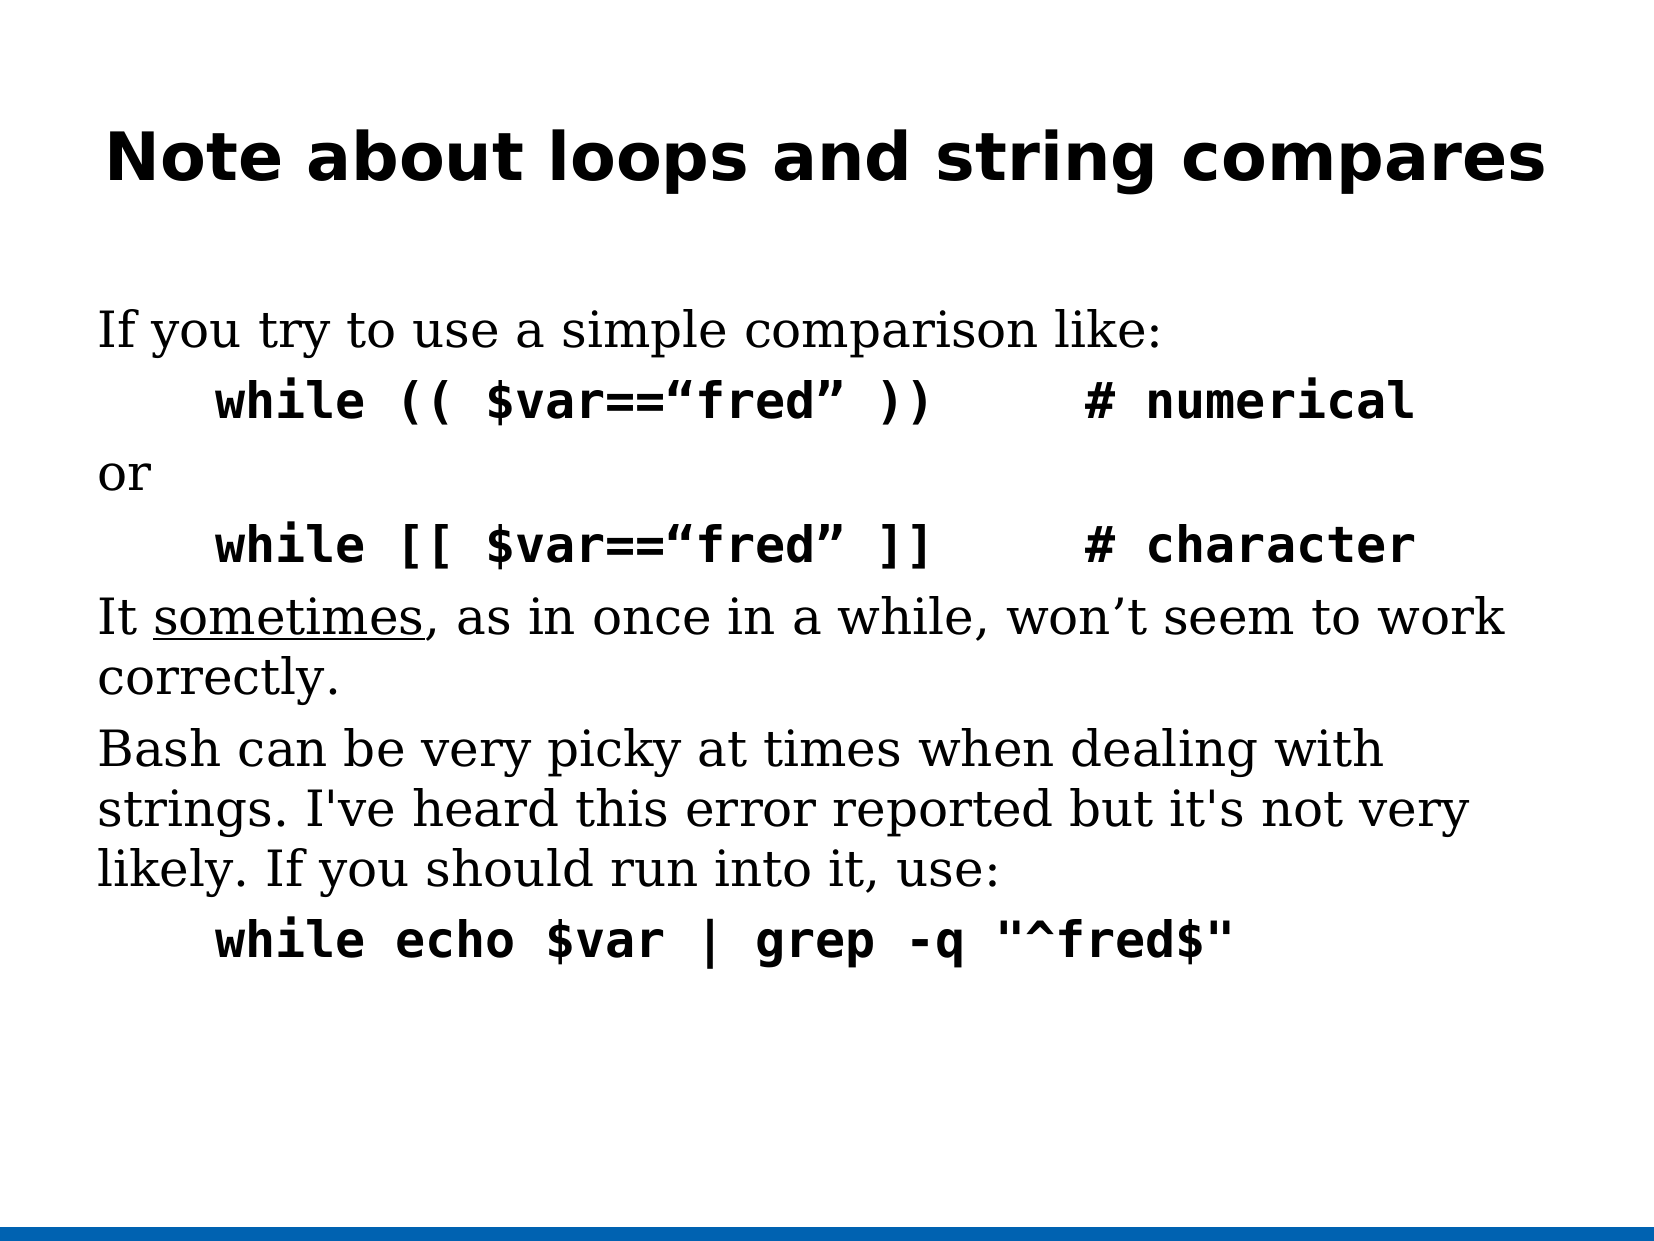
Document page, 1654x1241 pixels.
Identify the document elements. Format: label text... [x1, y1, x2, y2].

list If you try to use a simple comparison like: while (( $var==“fred” )) # numerical or while [[ $var==“fred” ]] # character It sometimes, as in once in a while, won’t seem to work correctly. Bash can be very picky at times when dealing with strings. I've heard this error reported but it's not very likely. If you should run into it, use: while echo $var | grep -q "^fred$" [82, 289, 1571, 1109]
title Note about loops and string compares [82, 50, 1571, 257]
